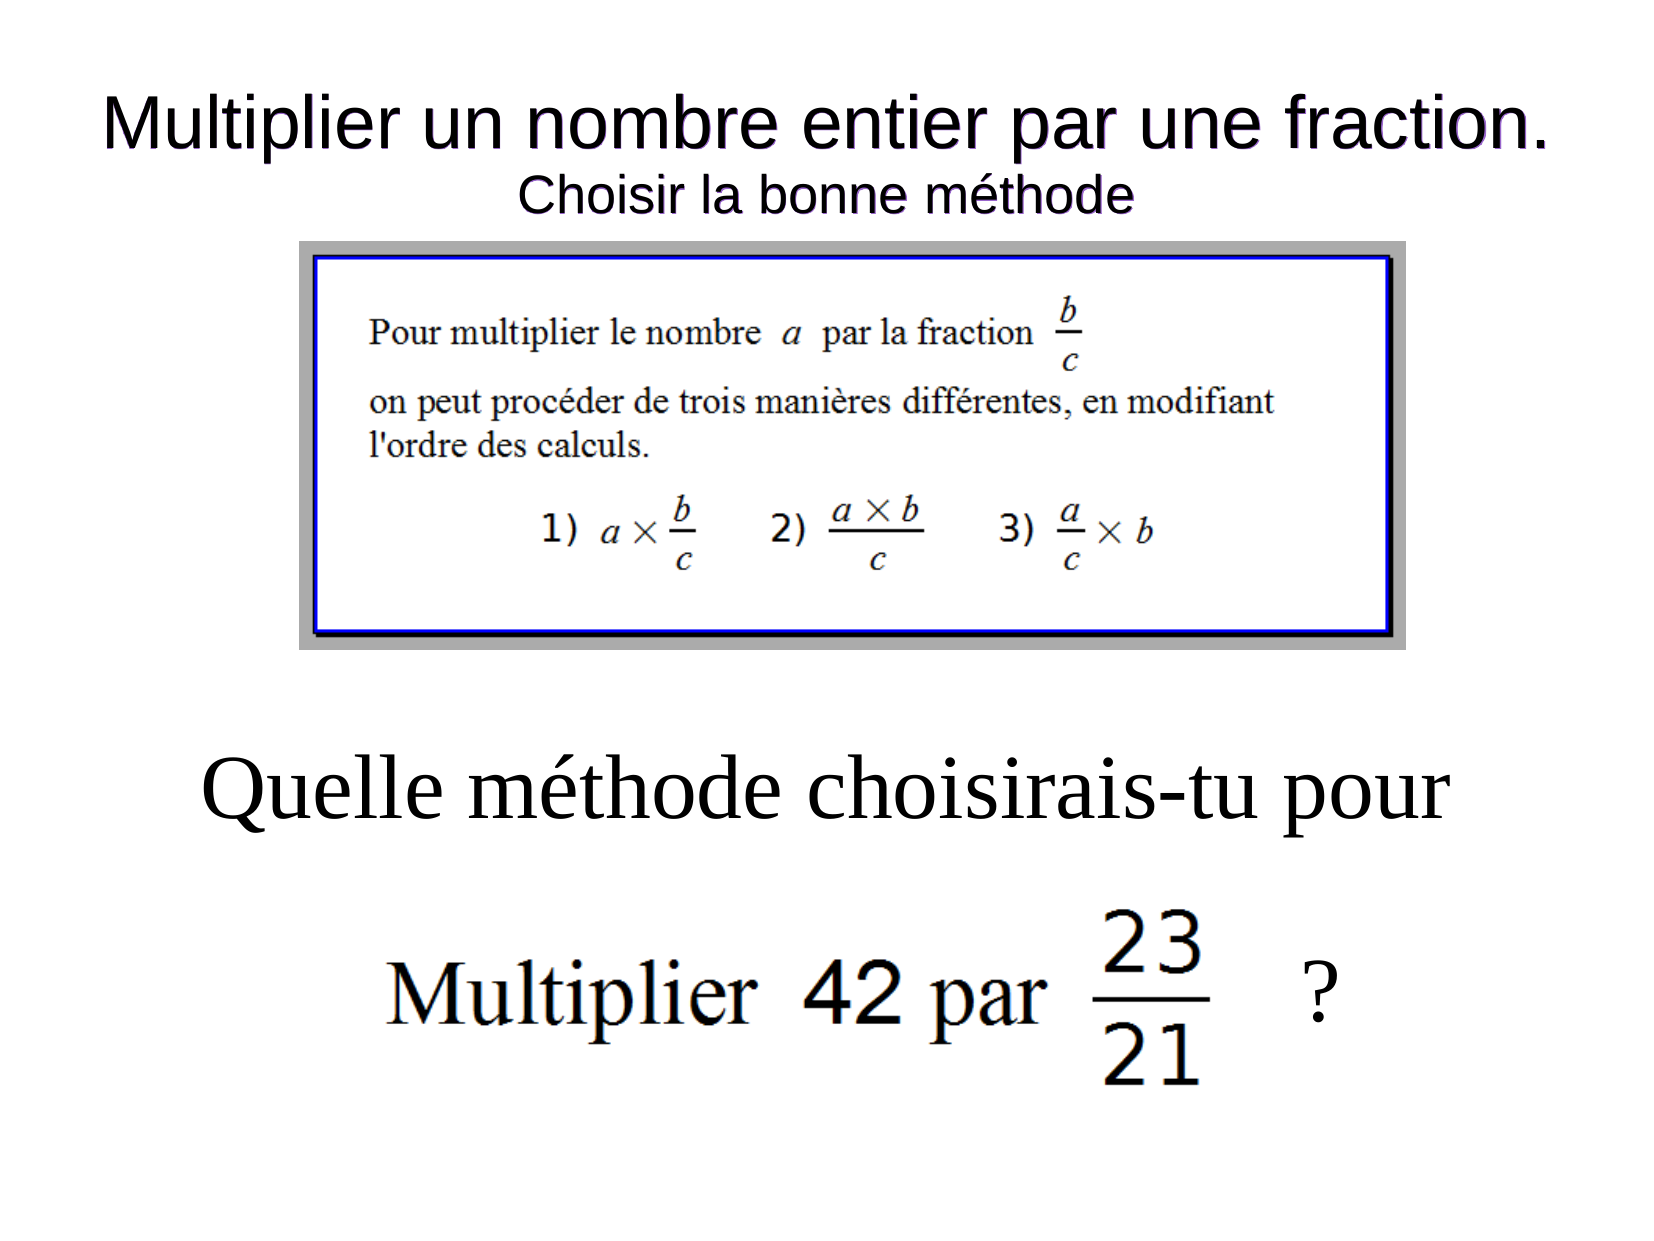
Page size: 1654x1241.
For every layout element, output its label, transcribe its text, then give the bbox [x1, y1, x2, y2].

picture [299, 241, 1406, 650]
title Multiplier un nombre entier par une fraction. Choisir la bonne méthode [82, 49, 1571, 181]
subtitle Quelle méthode choisirais-tu pour ? [82, 181, 1571, 1218]
picture [384, 897, 1229, 1104]
